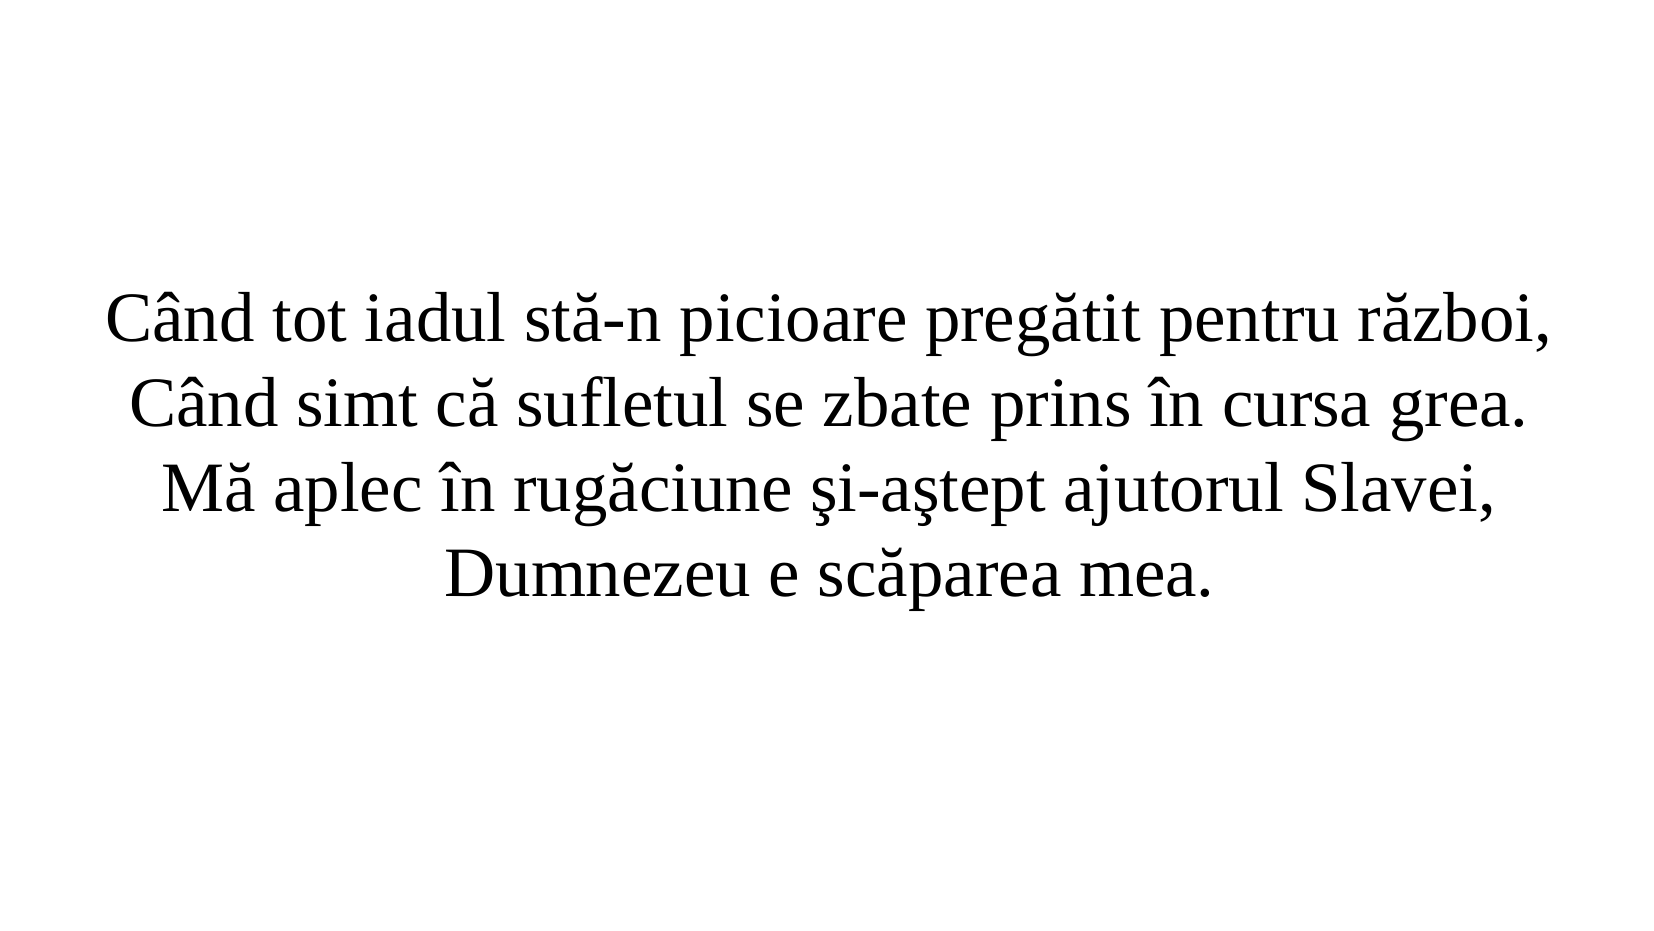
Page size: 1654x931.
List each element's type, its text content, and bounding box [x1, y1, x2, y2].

subtitle Când tot iadul stă-n picioare pregătit pentru război, Când simt că sufletul se zbate prins în cursa grea. Mă aplec în rugăciune şi-aştept ajutorul Slavei, Dumnezeu e scăparea mea. [0, 263, 1654, 634]
